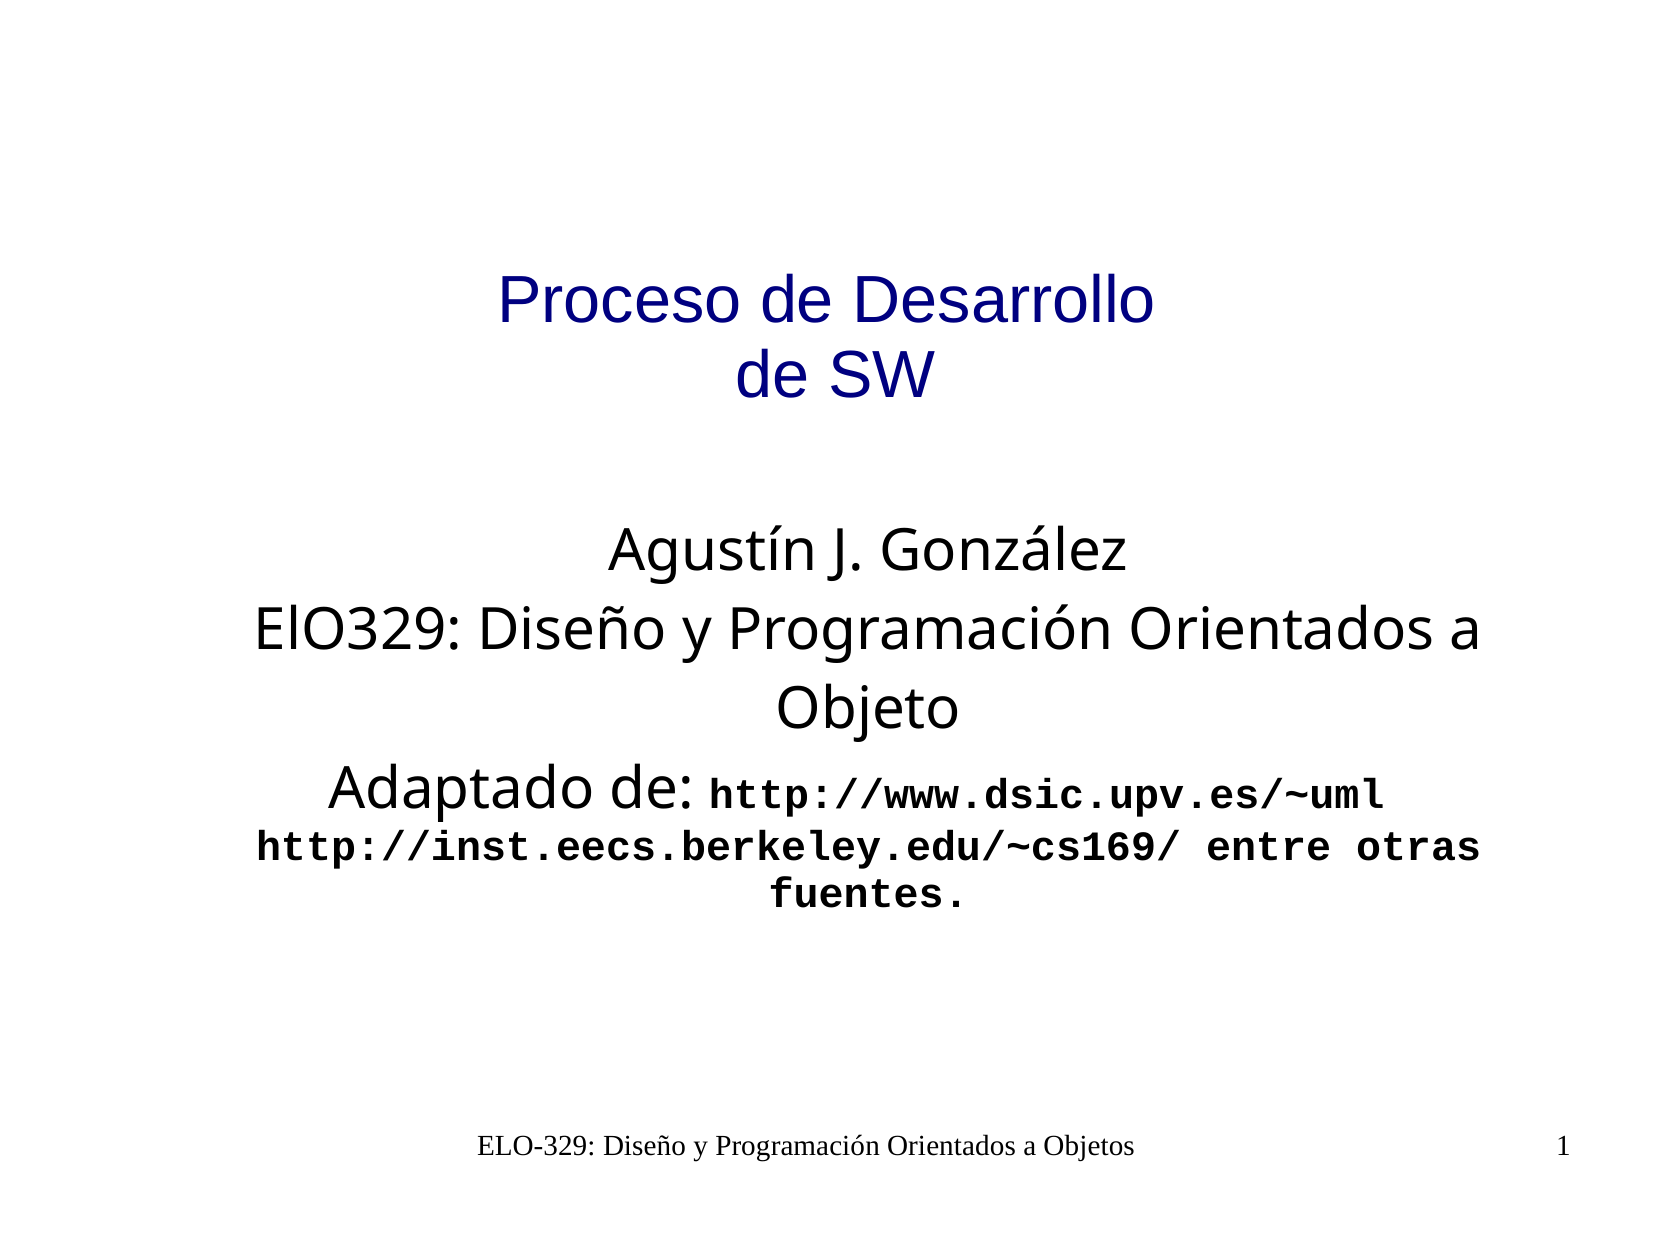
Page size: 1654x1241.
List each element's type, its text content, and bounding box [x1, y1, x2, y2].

subtitle Proceso de Desarrollo de SW [82, 179, 1571, 494]
text_box Agustín J. González ElO329: Diseño y Programación Orientados a Objeto Adaptado de: http://www.dsic.upv.es/~uml http://inst.eecs.berkeley.edu/~cs169/ entre otras fuentes. [86, 531, 1576, 897]
